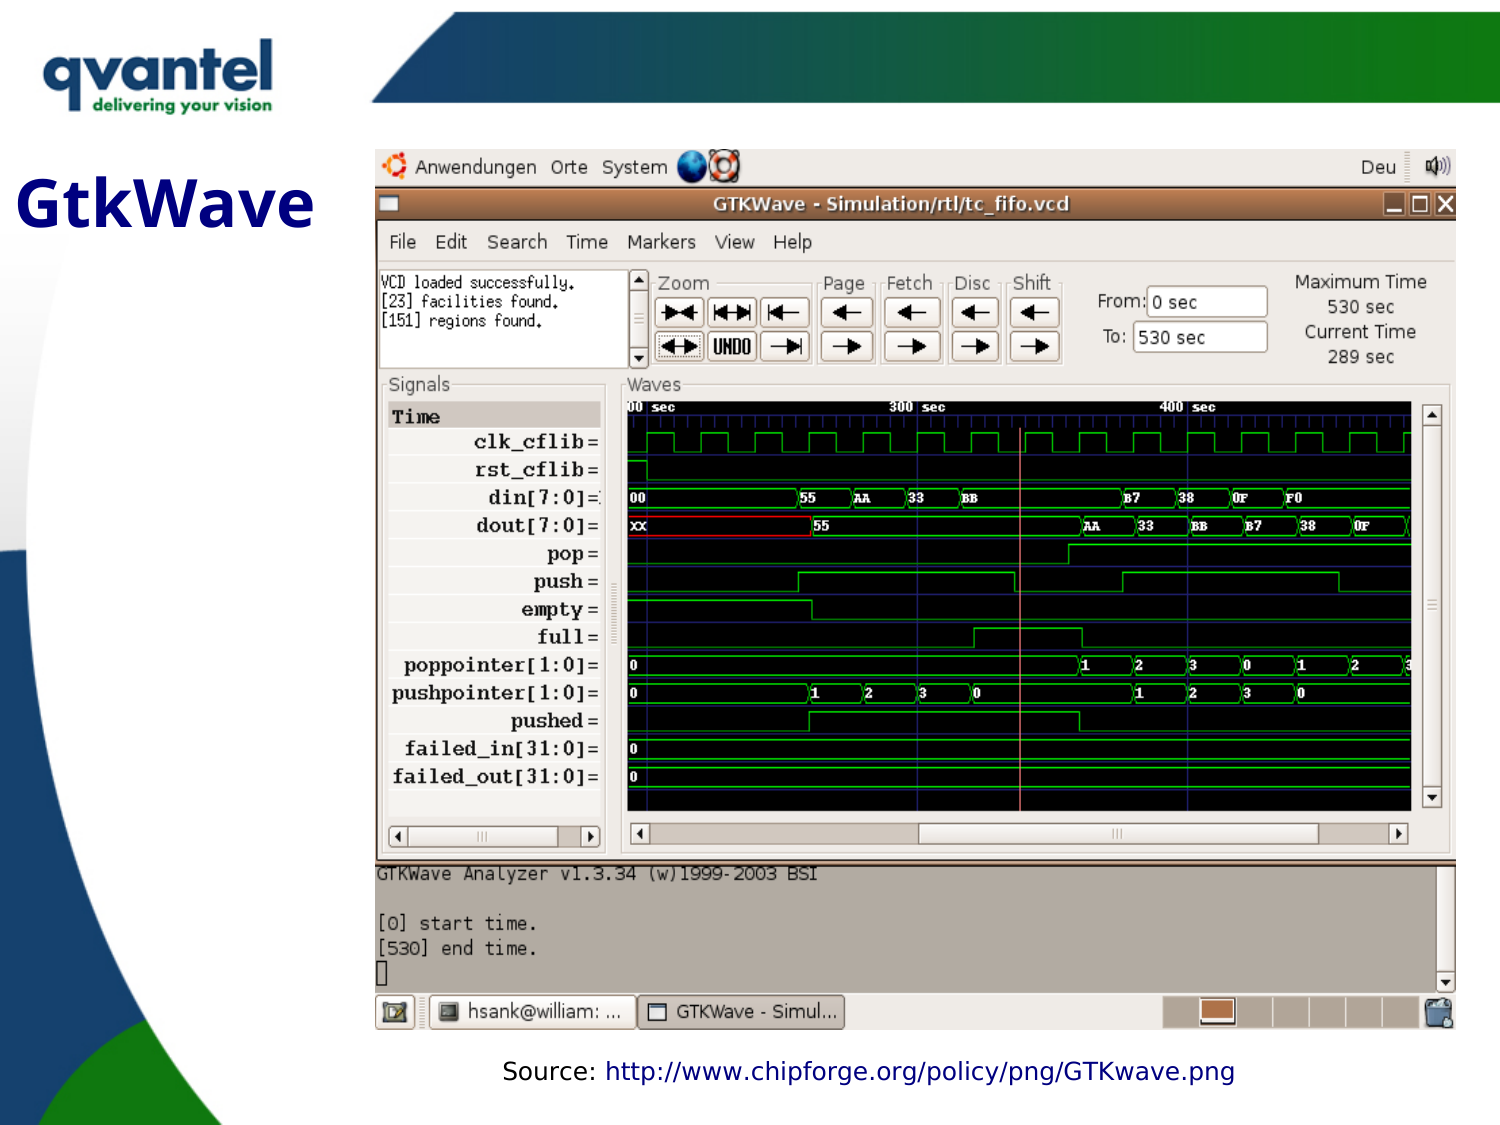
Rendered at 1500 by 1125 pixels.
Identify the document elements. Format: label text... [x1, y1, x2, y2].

text_box Source: http://www.chipforge.org/policy/png/GTKwave.png [487, 1050, 1426, 1098]
text_box GtkWave [0, 149, 375, 263]
picture [0, 0, 1500, 1125]
